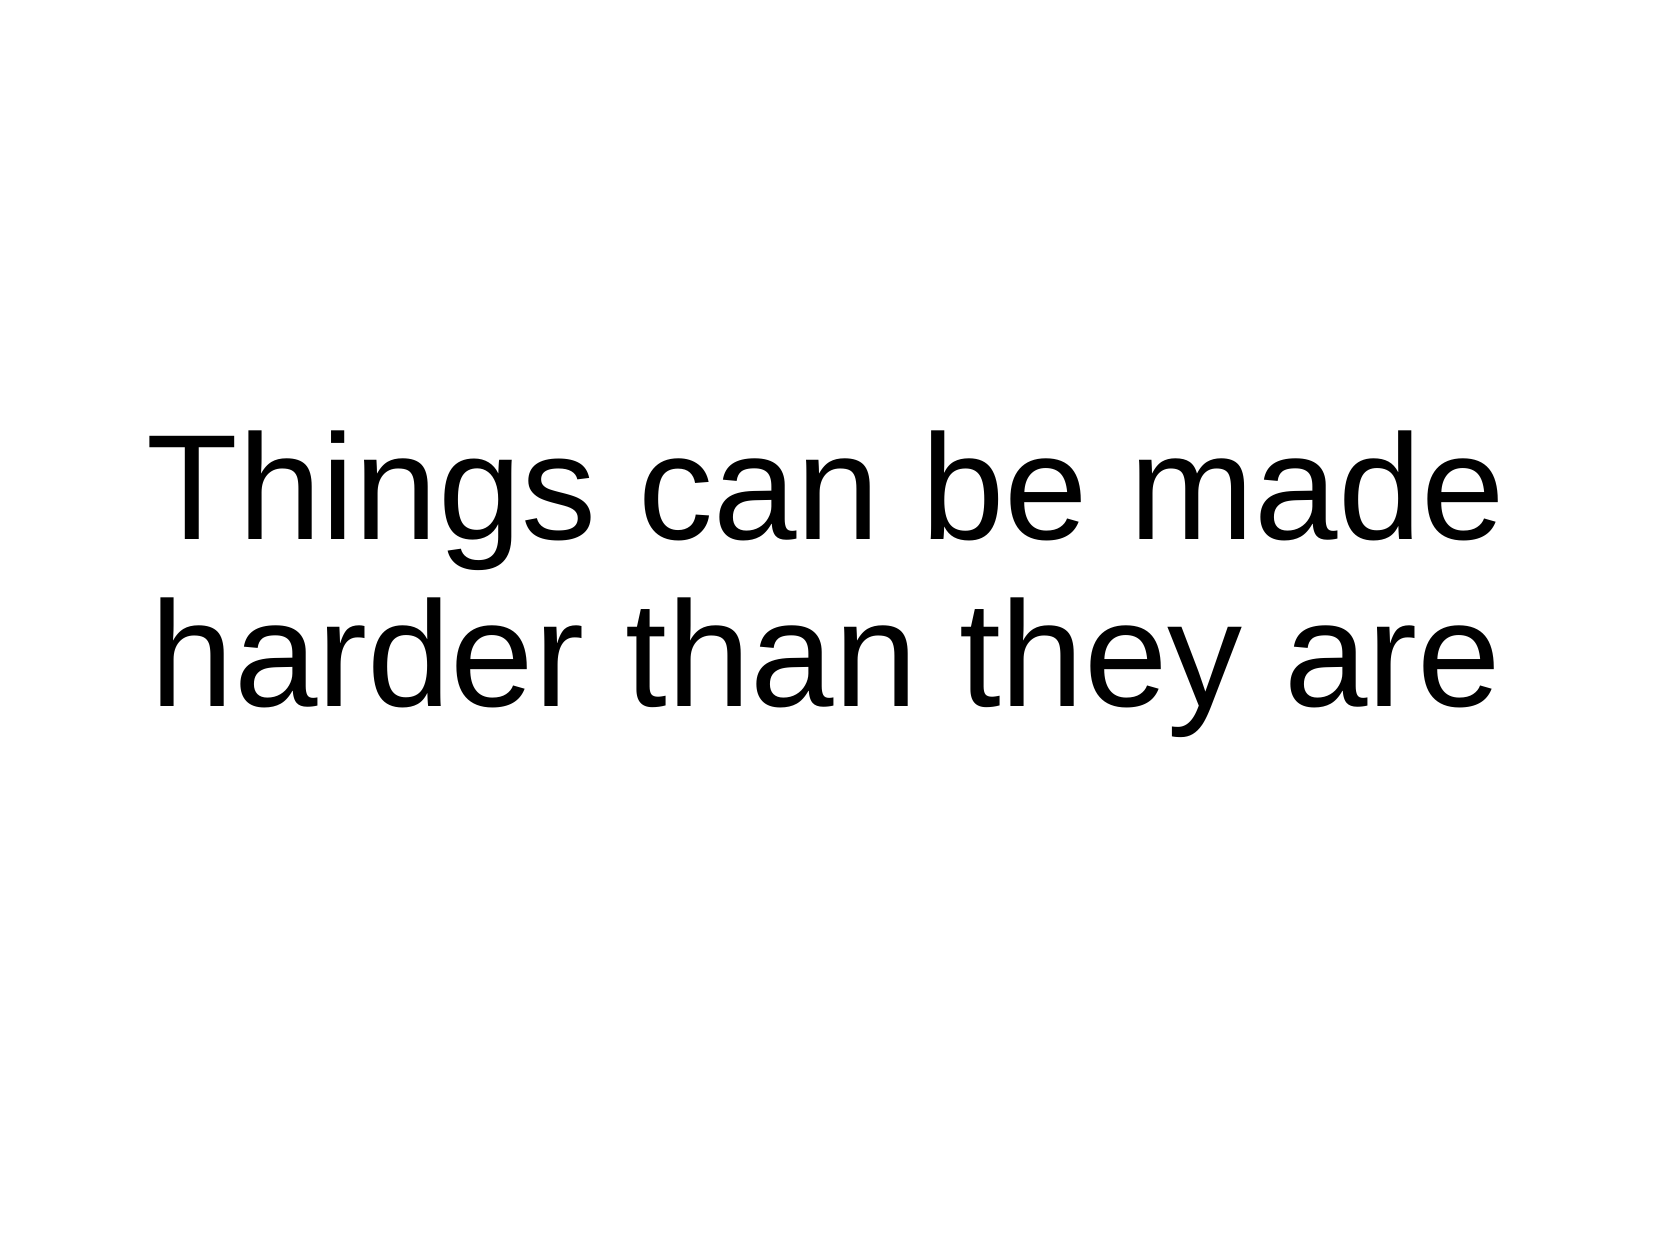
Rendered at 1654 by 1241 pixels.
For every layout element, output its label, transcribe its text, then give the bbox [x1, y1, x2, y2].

title Things can be made harder than they are [82, 56, 1571, 1086]
